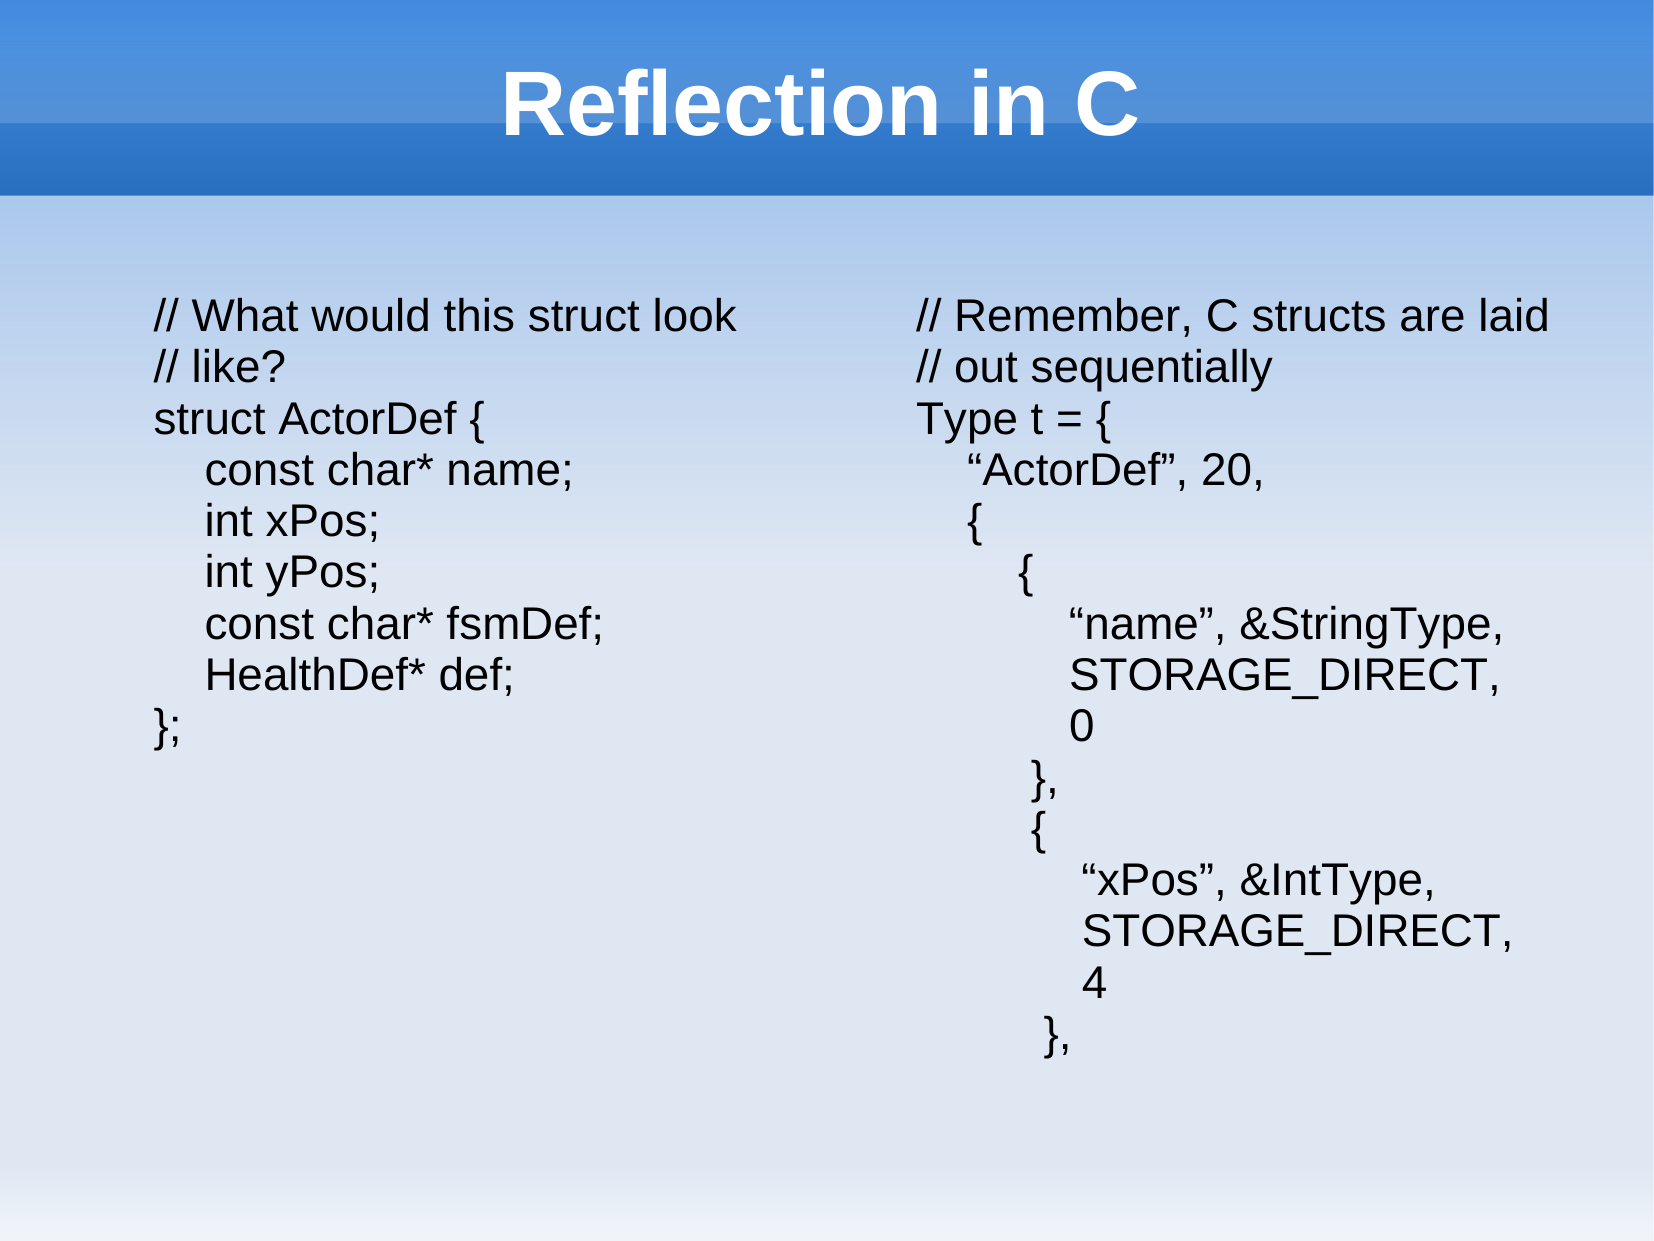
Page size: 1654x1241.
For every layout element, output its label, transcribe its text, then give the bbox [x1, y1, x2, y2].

list // Remember, C structs are laid // out sequentially Type t = { “ActorDef”, 20, { { “name”, &StringType, STORAGE_DIRECT, 0 }, { “xPos”, &IntType, STORAGE_DIRECT, 4 }, [845, 290, 1572, 1109]
title Reflection in C [76, 0, 1565, 208]
picture [0, 0, 1654, 1241]
list // What would this struct look // like? struct ActorDef { const char* name; int xPos; int yPos; const char* fsmDef; HealthDef* def; }; [82, 290, 809, 1109]
